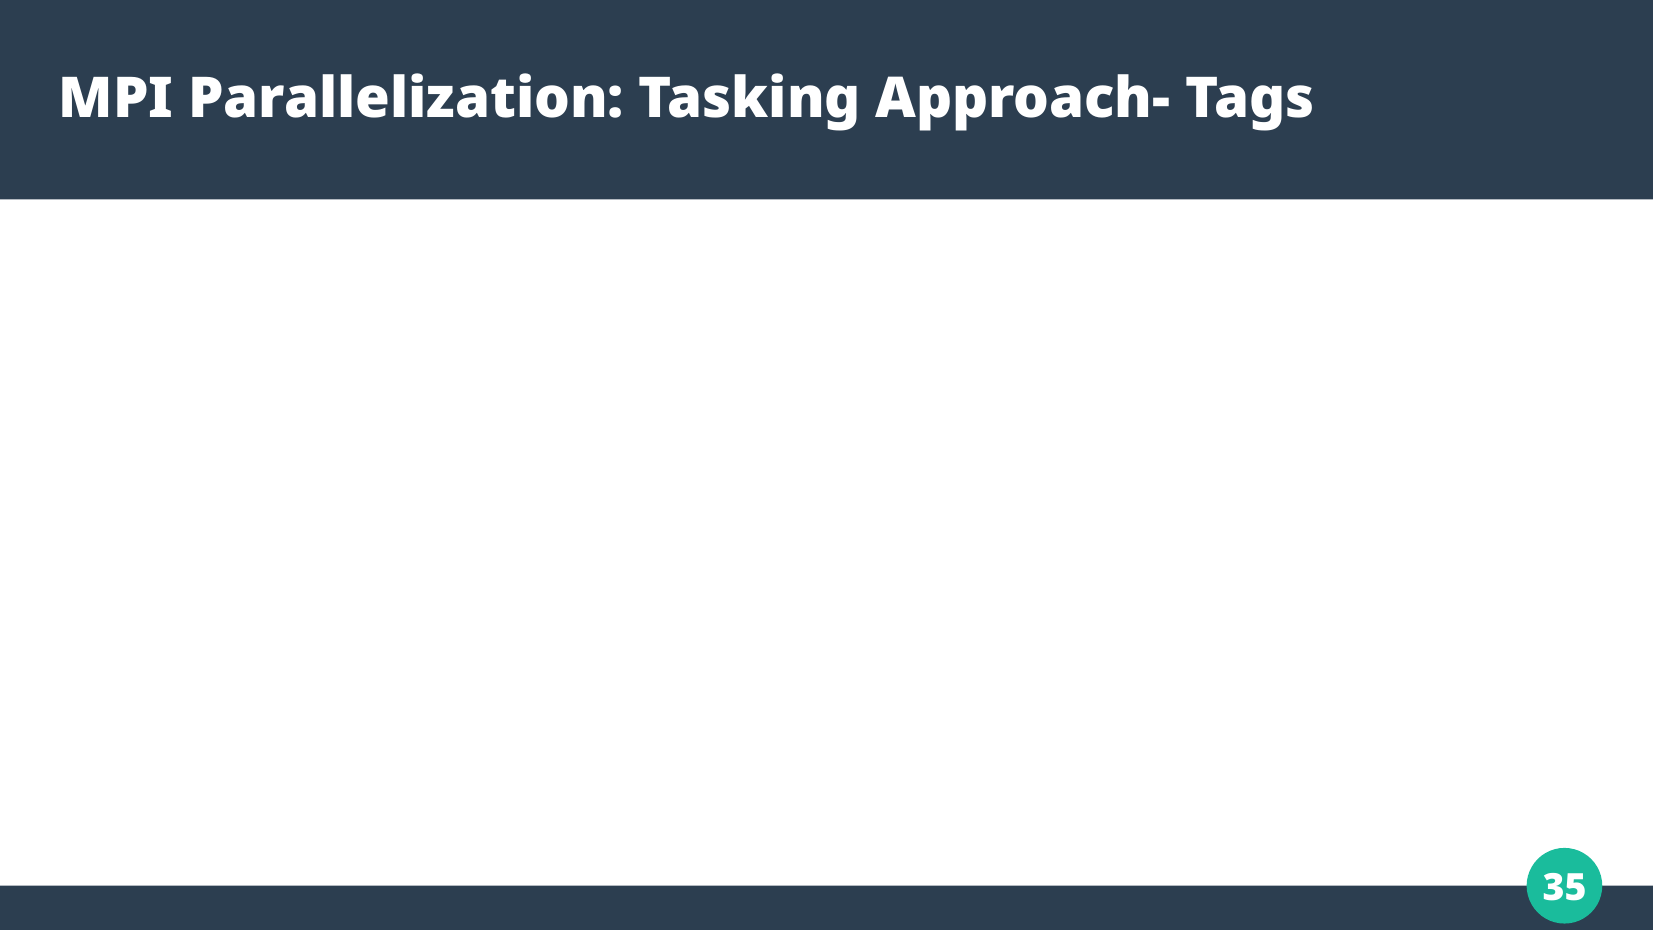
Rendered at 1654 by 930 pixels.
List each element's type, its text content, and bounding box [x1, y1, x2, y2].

title MPI Parallelization: Tasking Approach- Tags [58, 36, 1594, 155]
